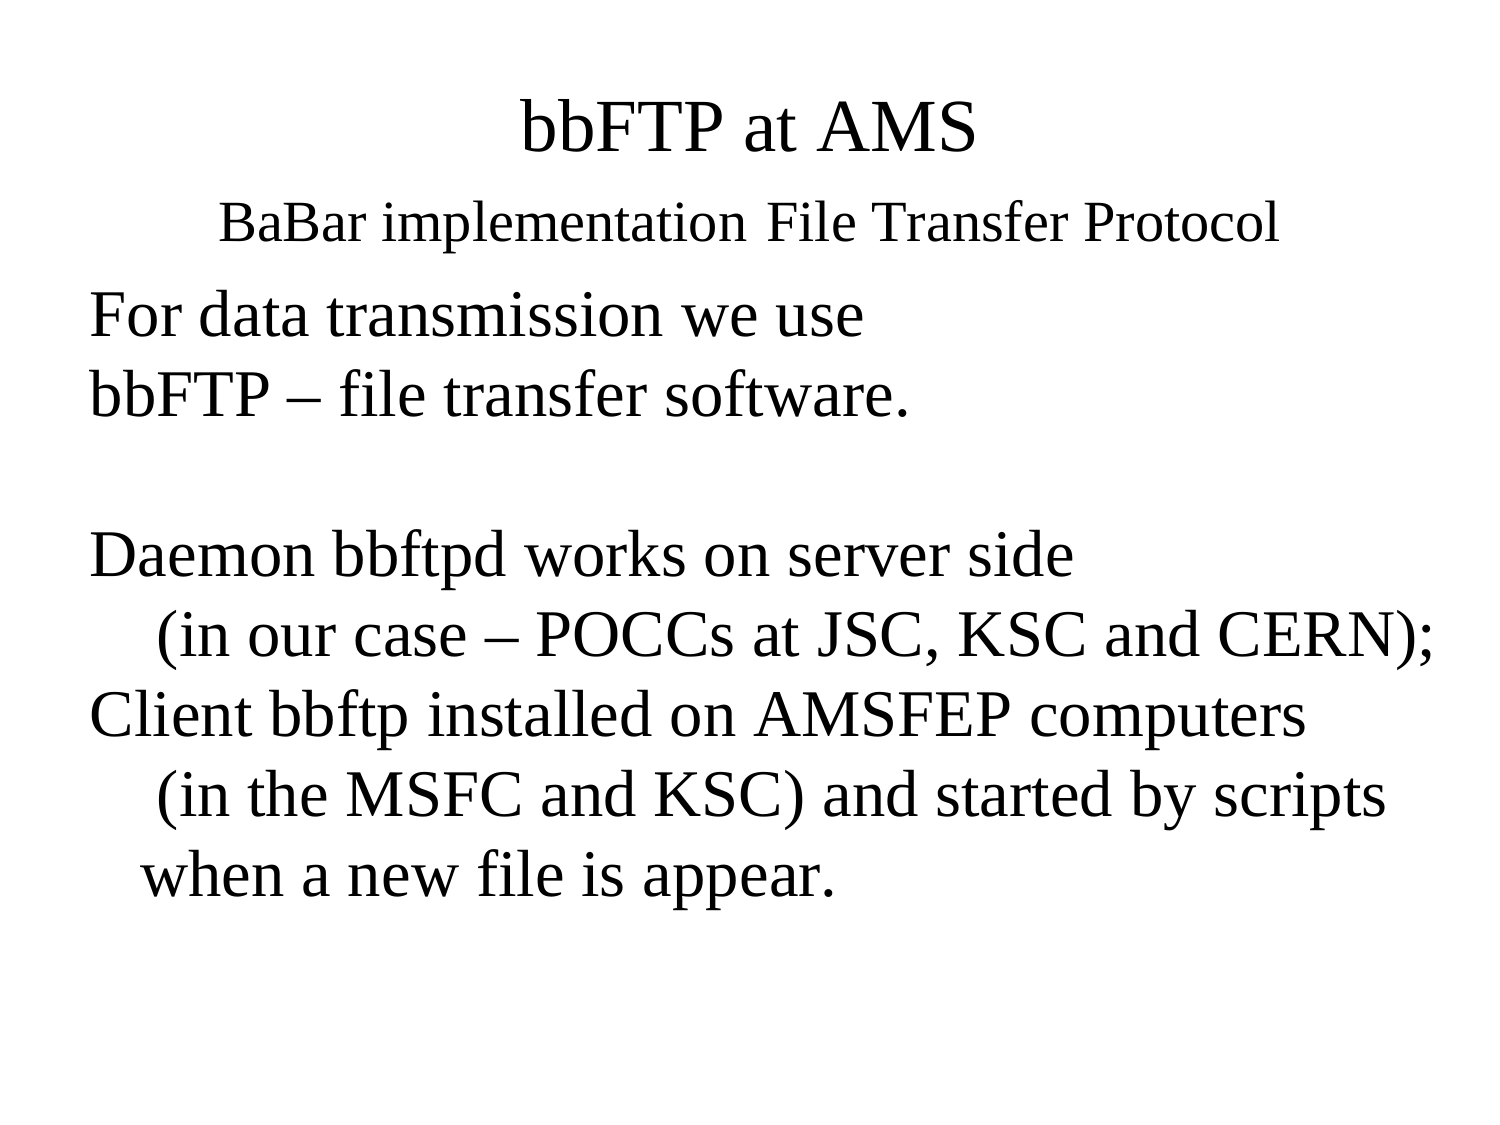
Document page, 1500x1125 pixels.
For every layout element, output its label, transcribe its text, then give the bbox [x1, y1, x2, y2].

text_box For data transmission we use bbFTP – file transfer software. Daemon bbftpd works on server side (in our case – POCCs at JSC, KSC and CERN); Client bbftp installed on AMSFEP computers (in the MSFC and KSC) and started by scripts when a new file is appear. [75, 262, 1487, 1013]
title bbFTP at AMS BaBar implementation File Transfer Protocol [112, 37, 1388, 262]
